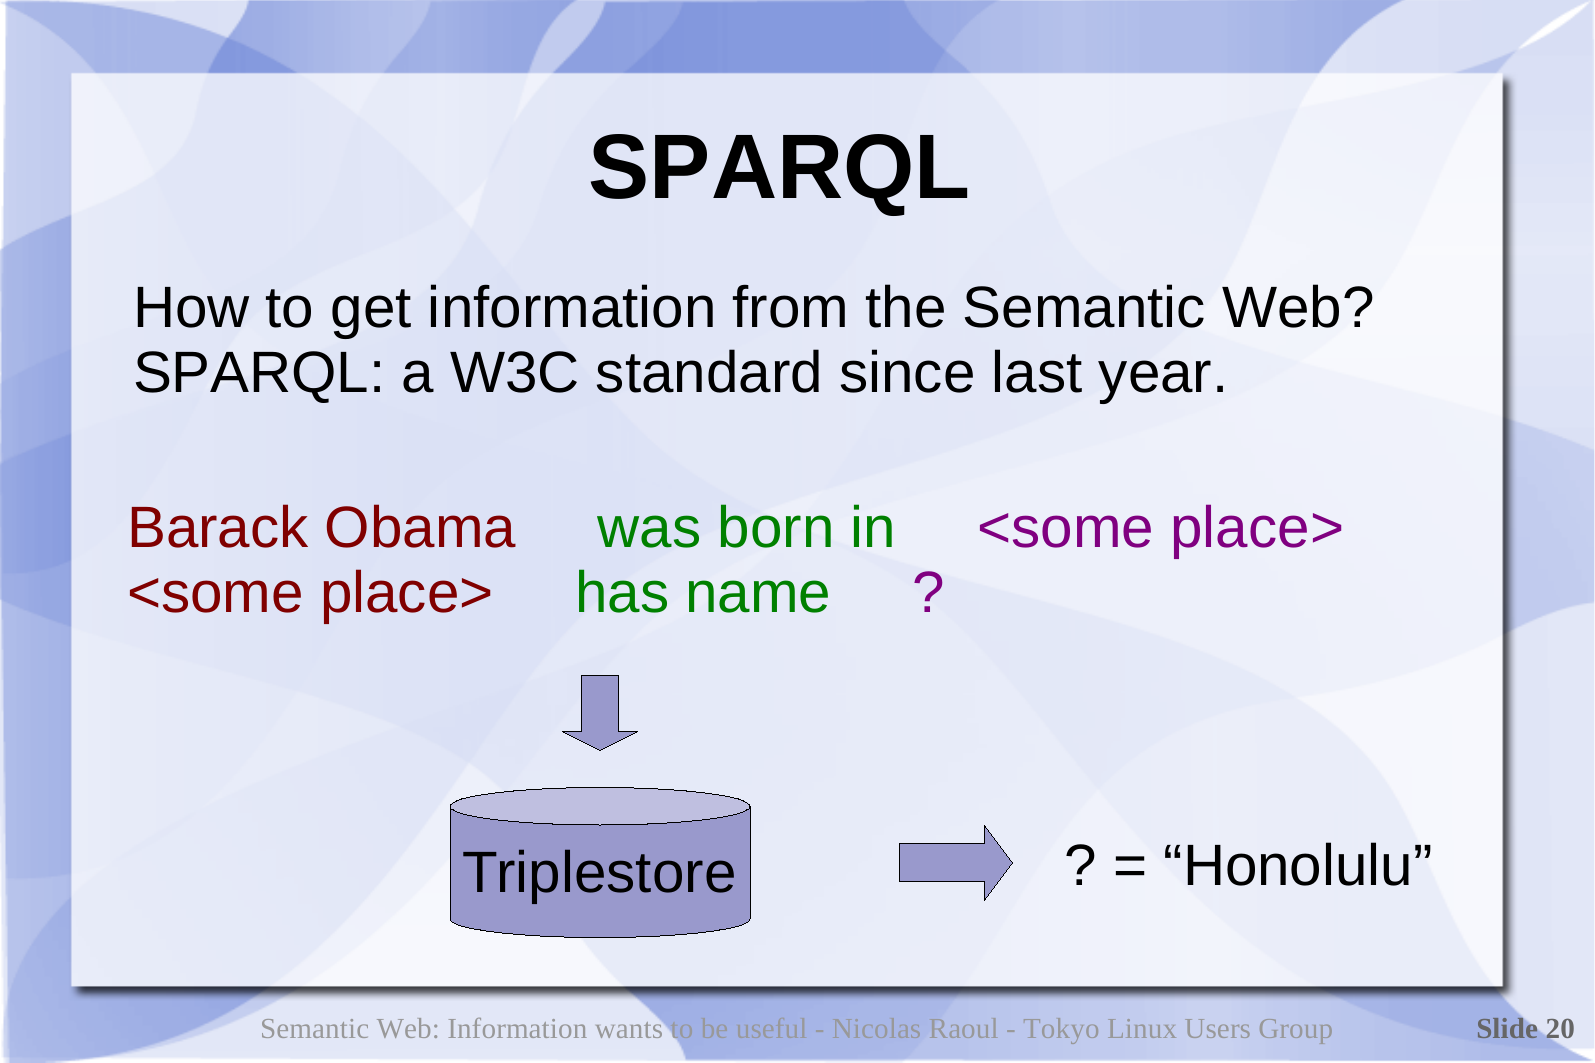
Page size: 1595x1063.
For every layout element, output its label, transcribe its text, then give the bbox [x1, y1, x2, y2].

text_box Barack Obama was born in <some place> <some place> has name ? [112, 487, 1463, 648]
text_box [899, 825, 1013, 901]
text_box How to get information from the Semantic Web? SPARQL: a W3C standard since last year. [112, 267, 1463, 413]
text_box Triplestore [450, 807, 751, 938]
title SPARQL [79, 85, 1481, 248]
picture [0, 0, 1595, 1063]
text_box [562, 675, 638, 751]
text_box ? = “Honolulu” [1050, 825, 1463, 913]
